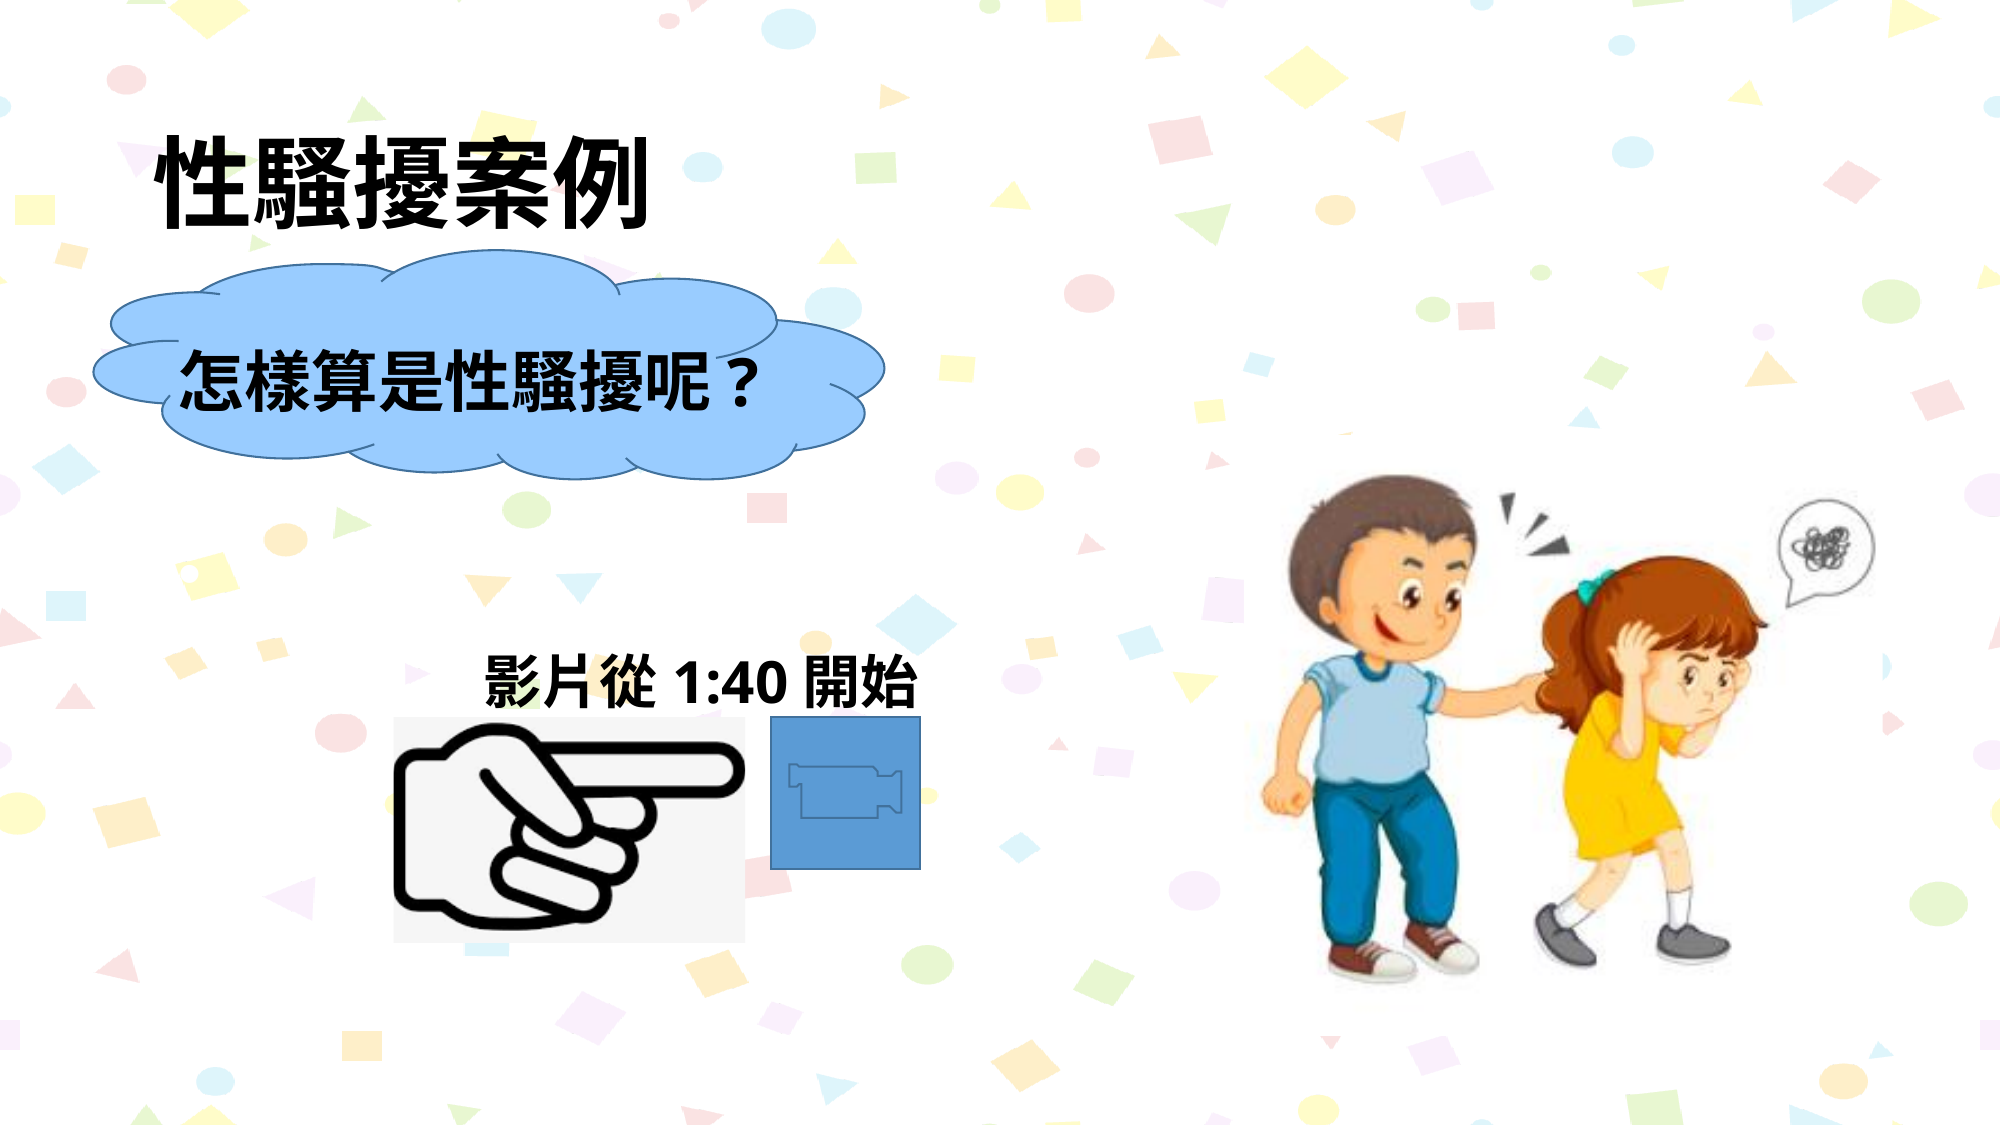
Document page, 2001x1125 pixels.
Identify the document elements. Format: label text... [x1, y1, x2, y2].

list 怎樣算是性騷擾呢? 影片從1:40開始 [162, 316, 1888, 1030]
text_box [770, 717, 921, 869]
picture [393, 717, 746, 943]
text_box [93, 278, 776, 404]
picture [1243, 435, 1883, 1036]
title 性騷擾案例 [137, 59, 1863, 278]
